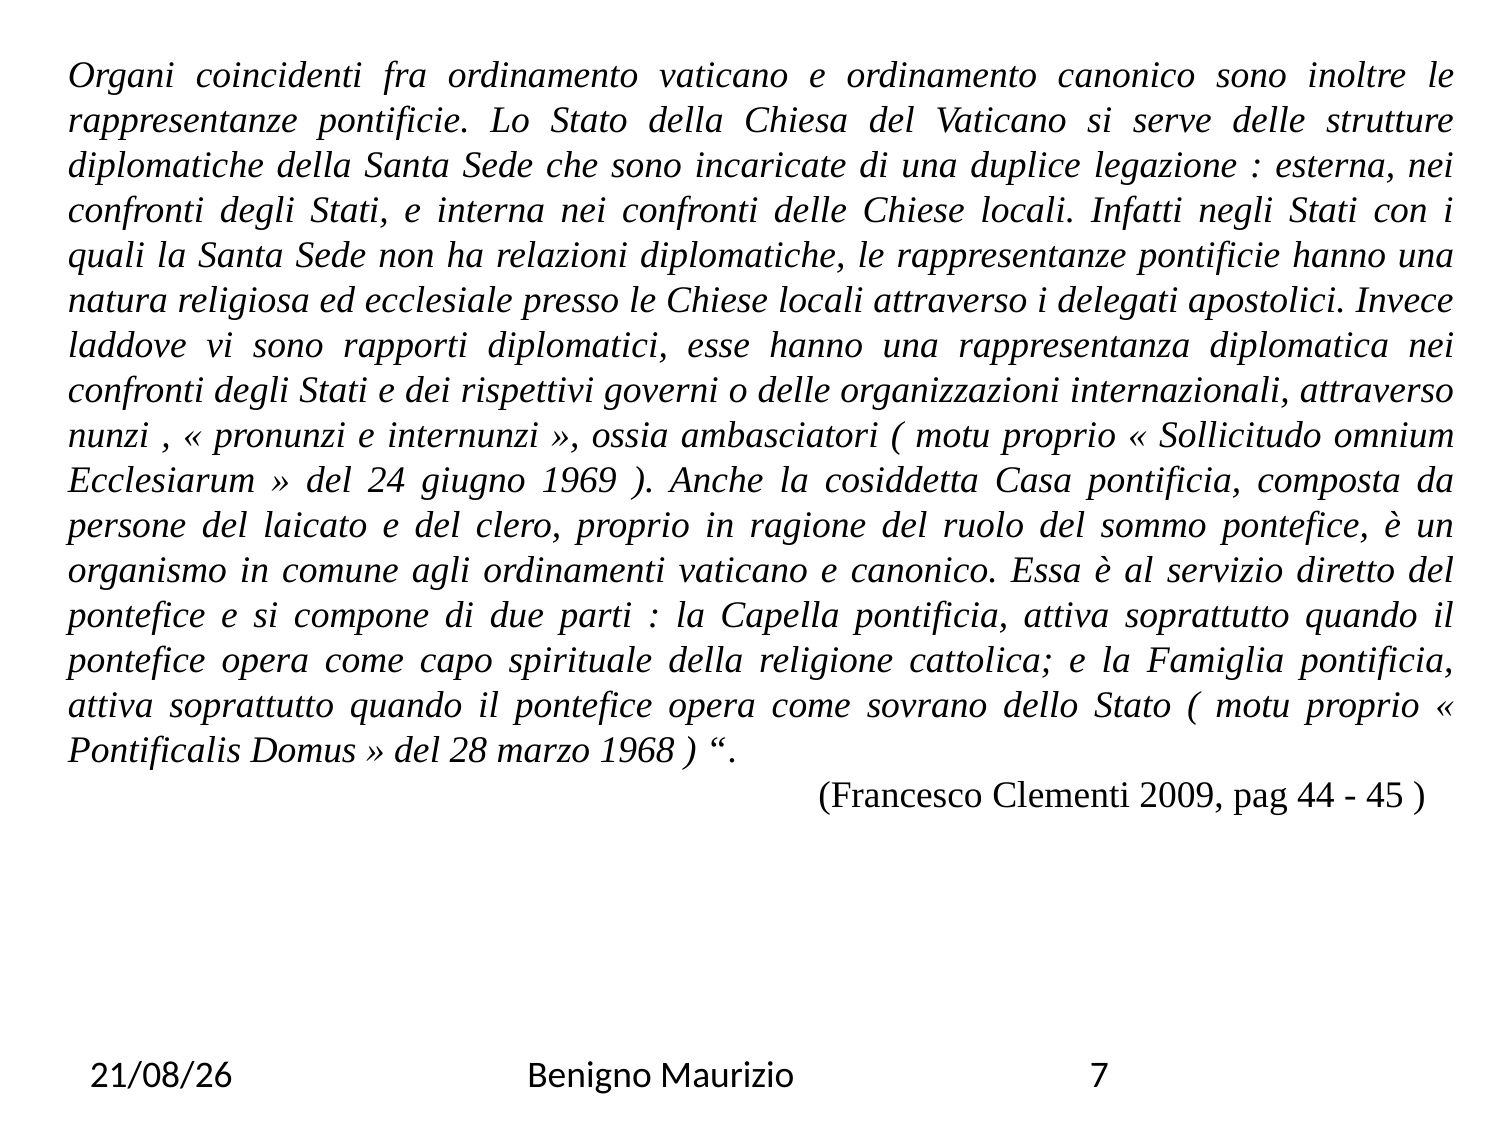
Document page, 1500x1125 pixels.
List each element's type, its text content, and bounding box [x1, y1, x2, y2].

footer Benigno Maurizio [512, 1042, 988, 1103]
slide_number 14/07/15 [75, 1042, 425, 1103]
text_box Organi coincidenti fra ordinamento vaticano e ordinamento canonico sono inoltre le rappresentanze pontificie. Lo Stato della Chiesa del Vaticano si serve delle strutture diplomatiche della Santa Sede che sono incaricate di una duplice legazione : esterna, nei confronti degli Stati, e interna nei confronti delle Chiese locali. Infatti negli Stati con i quali la Santa Sede non ha relazioni diplomatiche, le rappresentanze pontificie hanno una natura religiosa ed ecclesiale presso le Chiese locali attraverso i delegati apostolici. Invece laddove vi sono rapporti diplomatici, esse hanno una rappresentanza diplomatica nei confronti degli Stati e dei rispettivi governi o delle organizzazioni internazionali, attraverso nunzi , « pronunzi e internunzi », ossia ambasciatori ( motu proprio « Sollicitudo omnium Ecclesiarum » del 24 giugno 1969 ). Anche la cosiddetta Casa pontificia, composta da persone del laicato e del clero, proprio in ragione del ruolo del sommo pontefice, è un organismo in comune agli ordinamenti vaticano e canonico. Essa è al servizio diretto del pontefice e si compone di due parti : la Capella pontificia, attiva soprattutto quando il pontefice opera come capo spirituale della religione cattolica; e la Famiglia pontificia, attiva soprattutto quando il pontefice opera come sovrano dello Stato ( motu proprio « Pontificalis Domus » del 28 marzo 1968 ) “. (Francesco Clementi 2009, pag 44 - 45 ) [53, 42, 1471, 913]
slide_number <numero> [1074, 1042, 1425, 1103]
